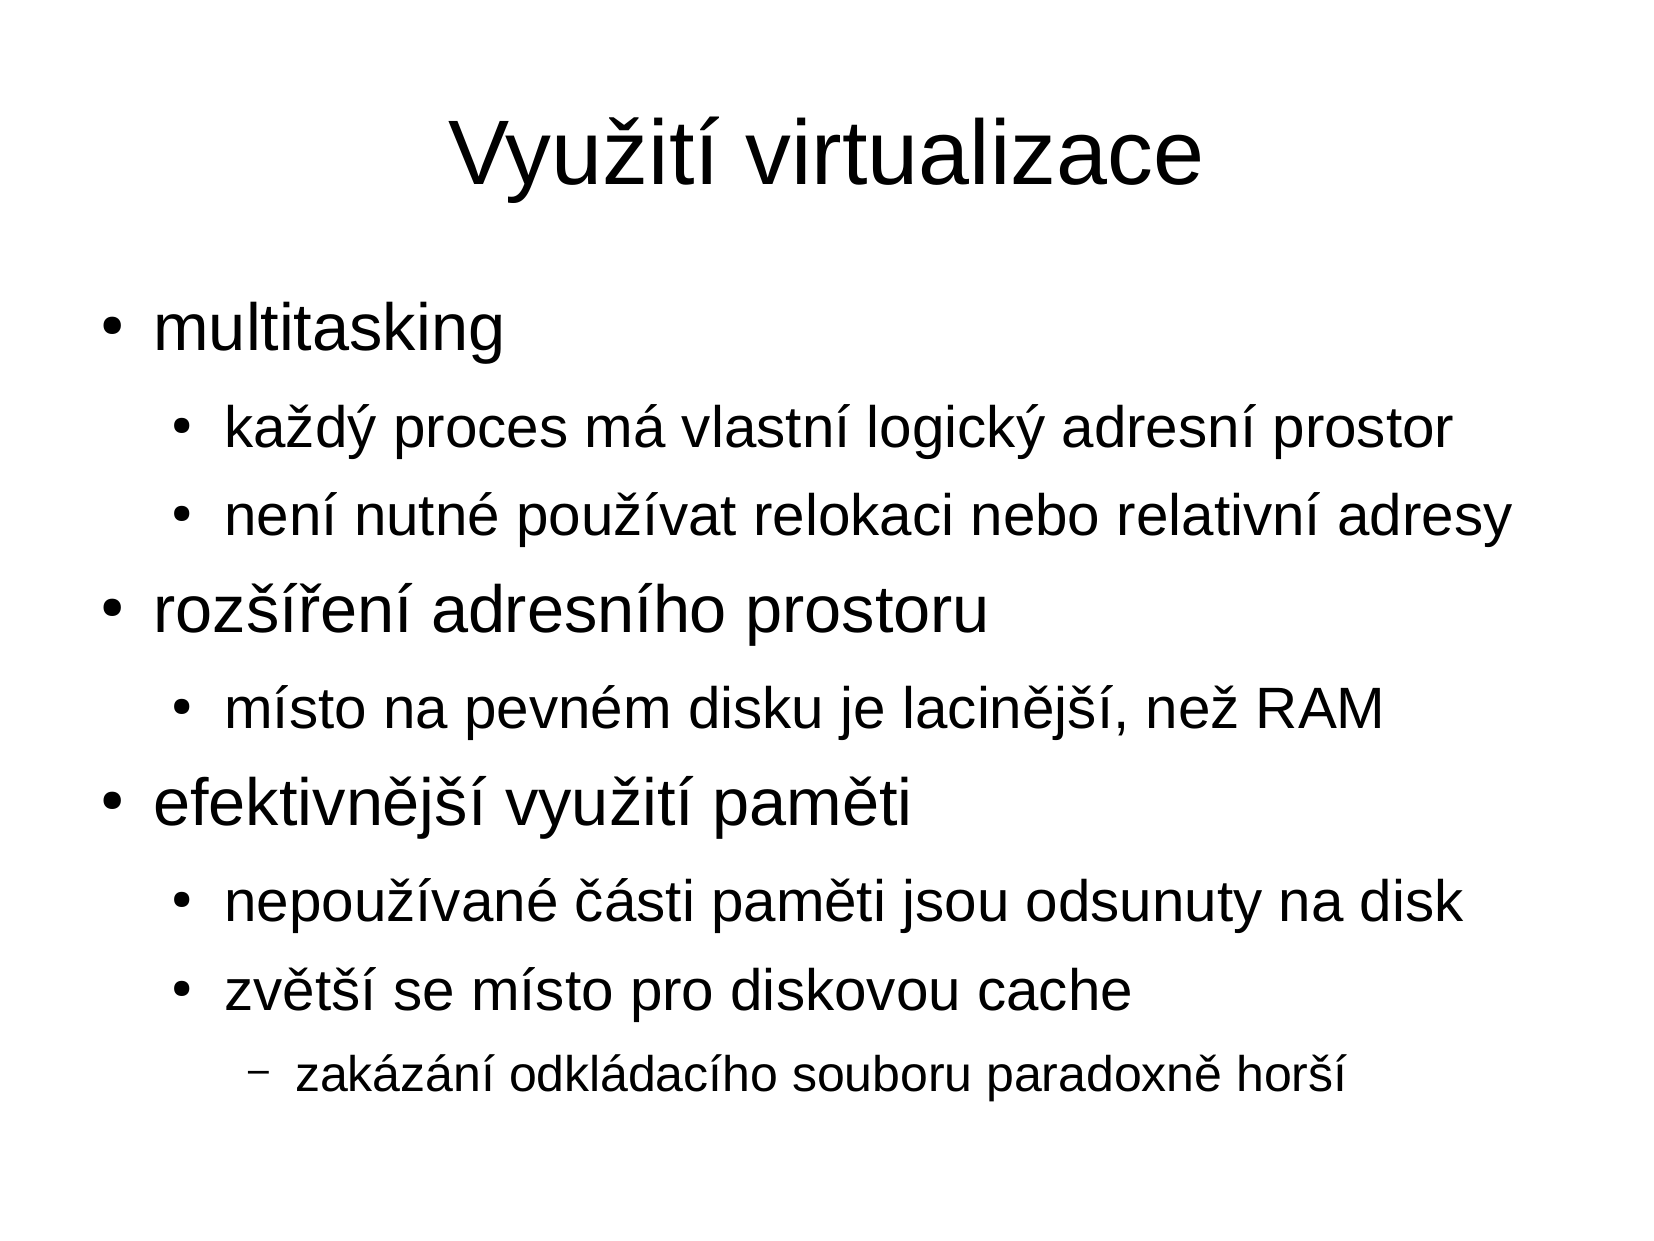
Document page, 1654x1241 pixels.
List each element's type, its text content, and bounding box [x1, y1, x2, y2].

title Využití virtualizace [82, 56, 1571, 250]
list multitasking každý proces má vlastní logický adresní prostor není nutné používat relokaci nebo relativní adresy rozšíření adresního prostoru místo na pevném disku je lacinější, než RAM efektivnější využití paměti nepoužívané části paměti jsou odsunuty na disk zvětší se místo pro diskovou cache zakázání odkládacího souboru paradoxně horší [82, 290, 1571, 1101]
